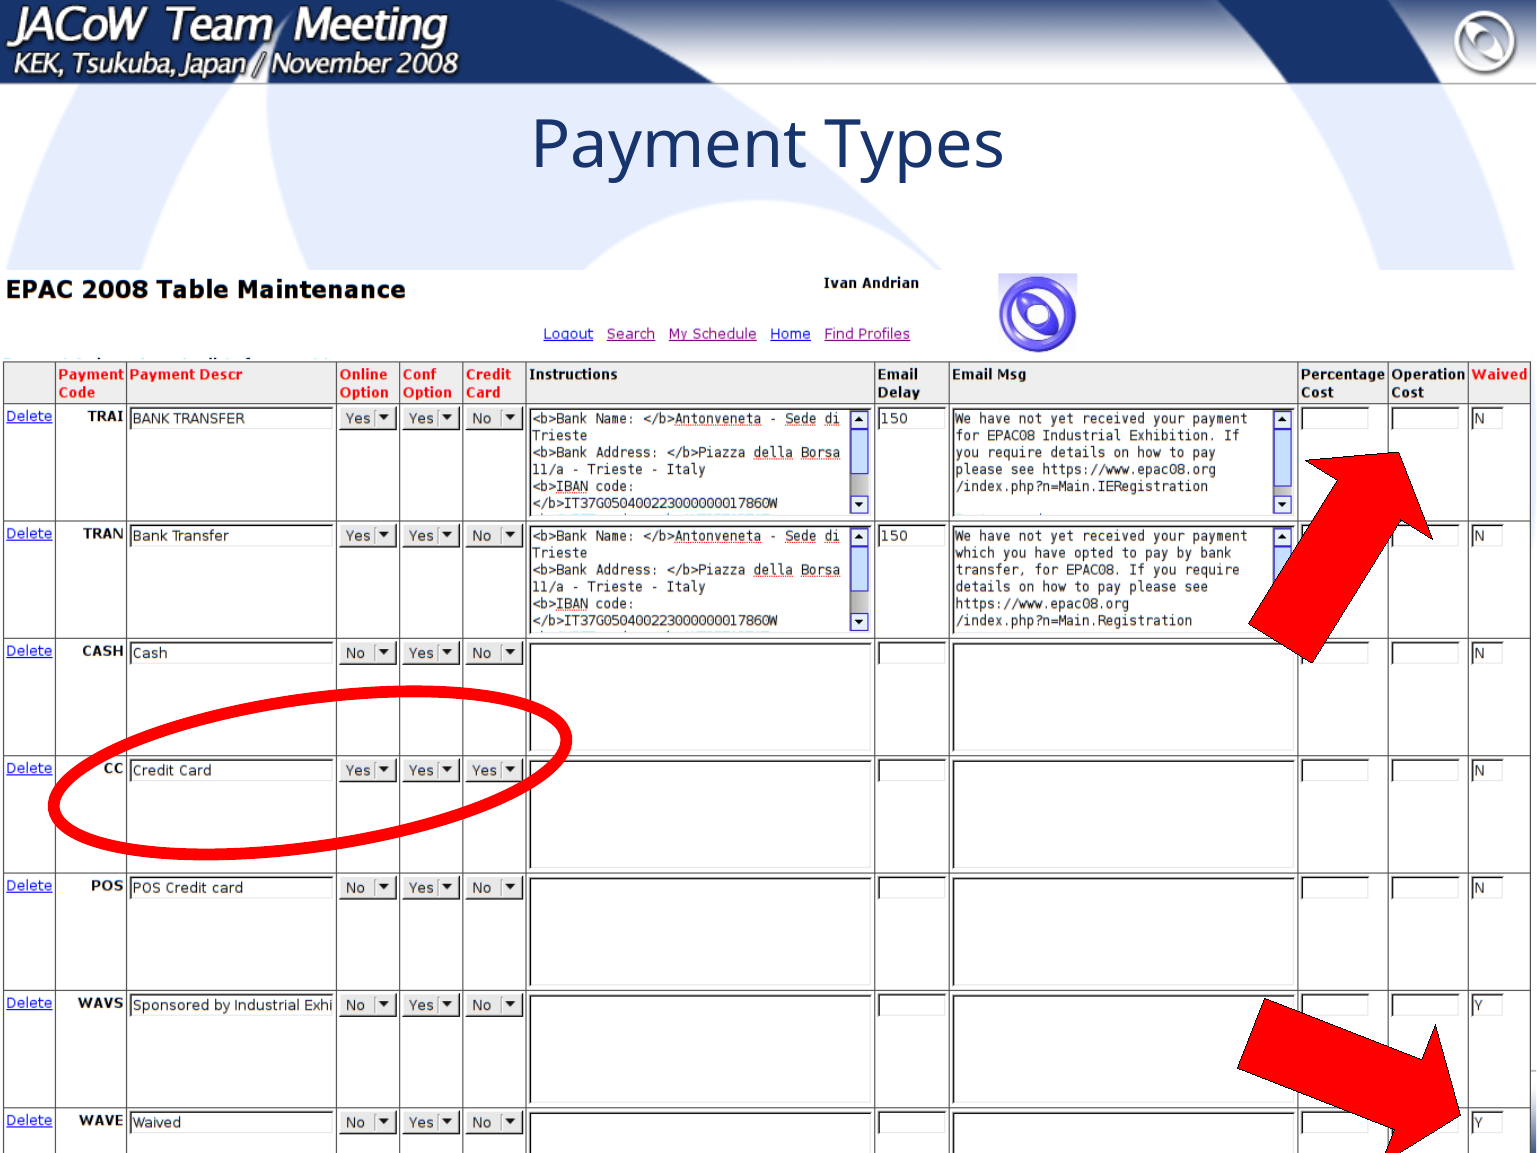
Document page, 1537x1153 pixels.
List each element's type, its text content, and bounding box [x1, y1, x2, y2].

text_box [1237, 998, 1461, 1153]
title Payment Types [76, 45, 1460, 239]
text_box [1248, 452, 1433, 663]
text_box [53, 691, 567, 855]
picture [0, 0, 1537, 1153]
